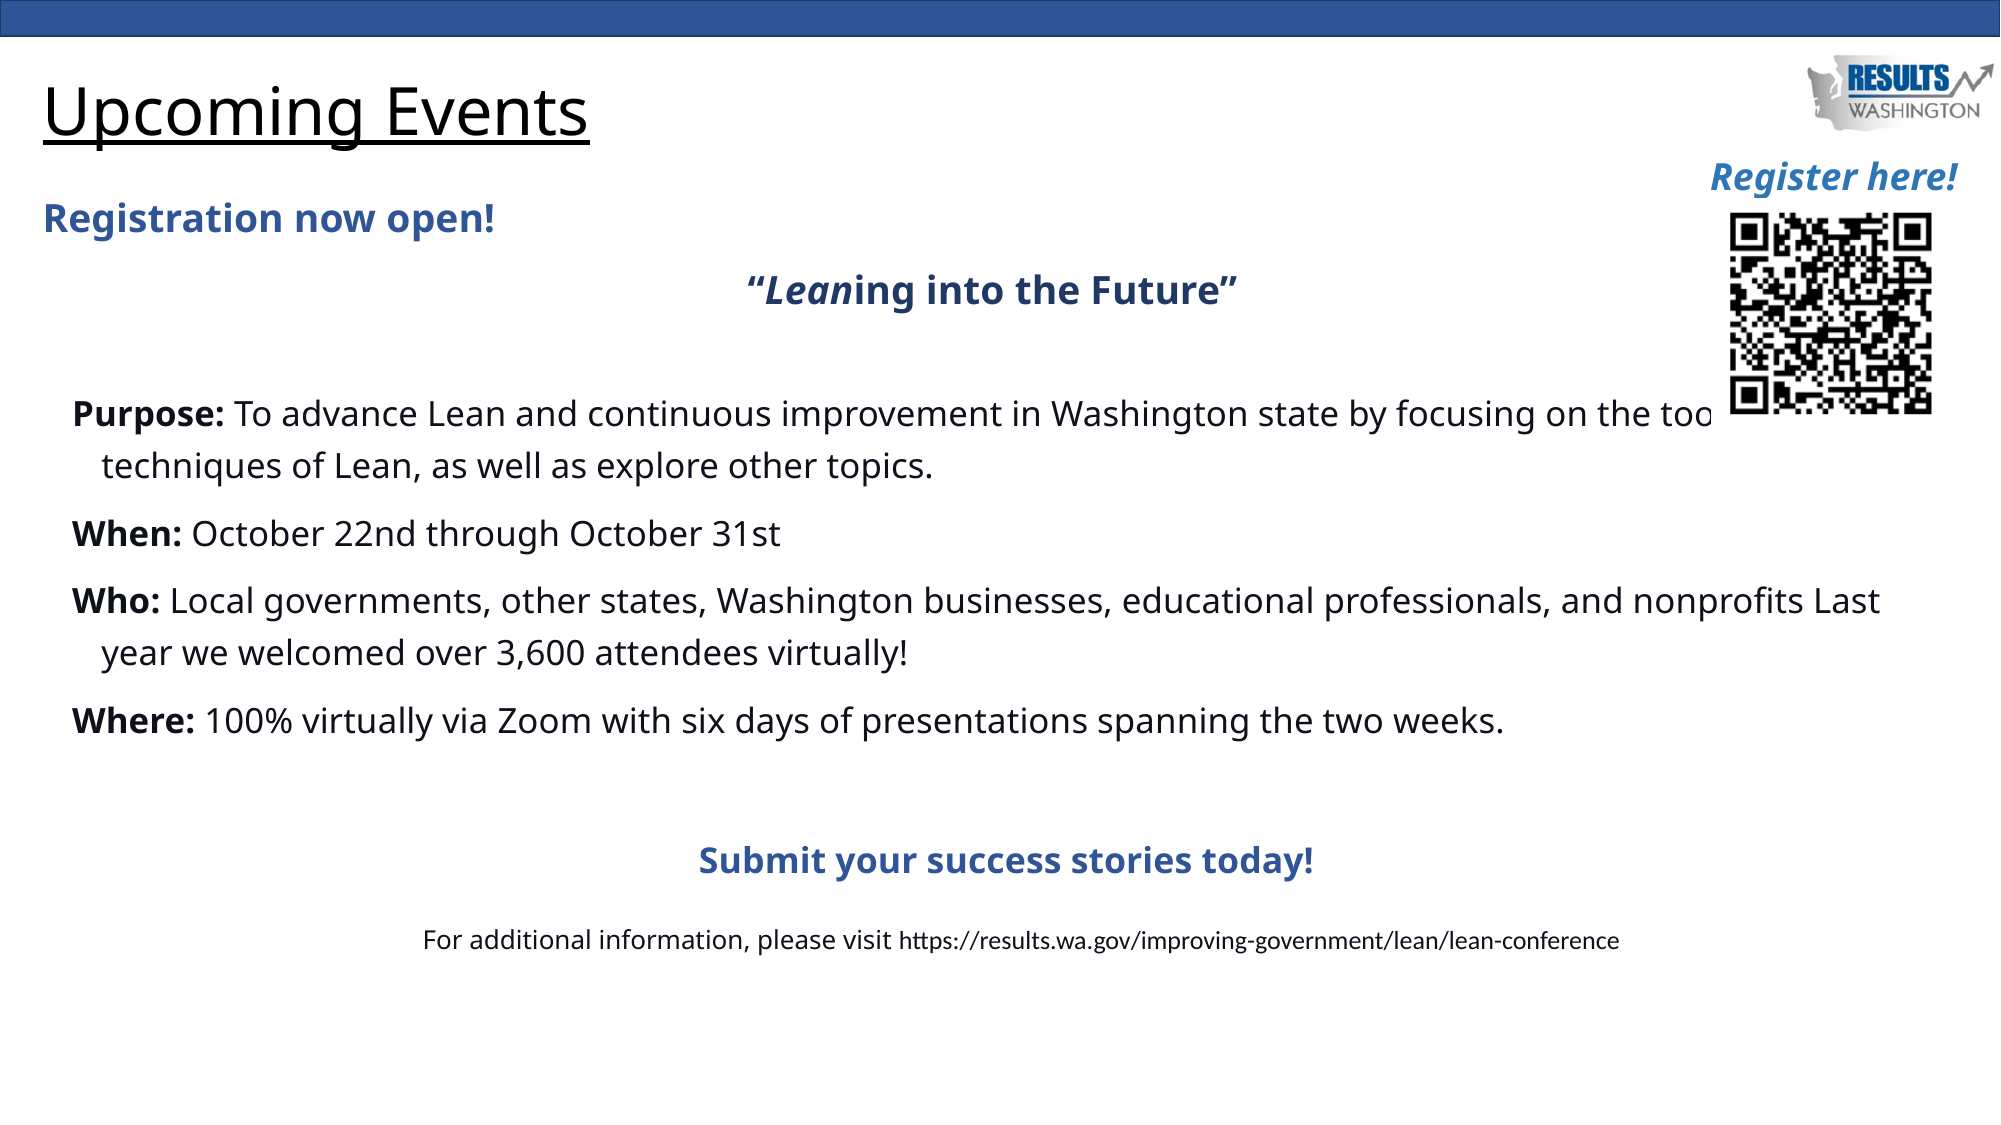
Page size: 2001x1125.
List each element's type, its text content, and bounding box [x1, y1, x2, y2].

title Upcoming Events [27, 65, 1753, 162]
text_box [0, 0, 2000, 36]
list Registration now open! “Leaning into the Future” Purpose: To advance Lean and continuous improvement in Washington state by focusing on the tools and techniques of Lean, as well as explore other topics. When: October 22nd through October 31st Who: Local governments, other states, Washington businesses, educational professionals, and nonprofits Last year we welcomed over 3,600 attendees virtually! Where: 100% virtually via Zoom with six days of presentations spanning the two weeks. Submit your success stories today! For additional information, please visit https://results.wa.gov/improving-government/lean/lean-conference [27, 176, 1975, 980]
picture [1798, 40, 2000, 136]
picture [1711, 198, 1952, 437]
text_box Register here! [1695, 145, 1975, 207]
